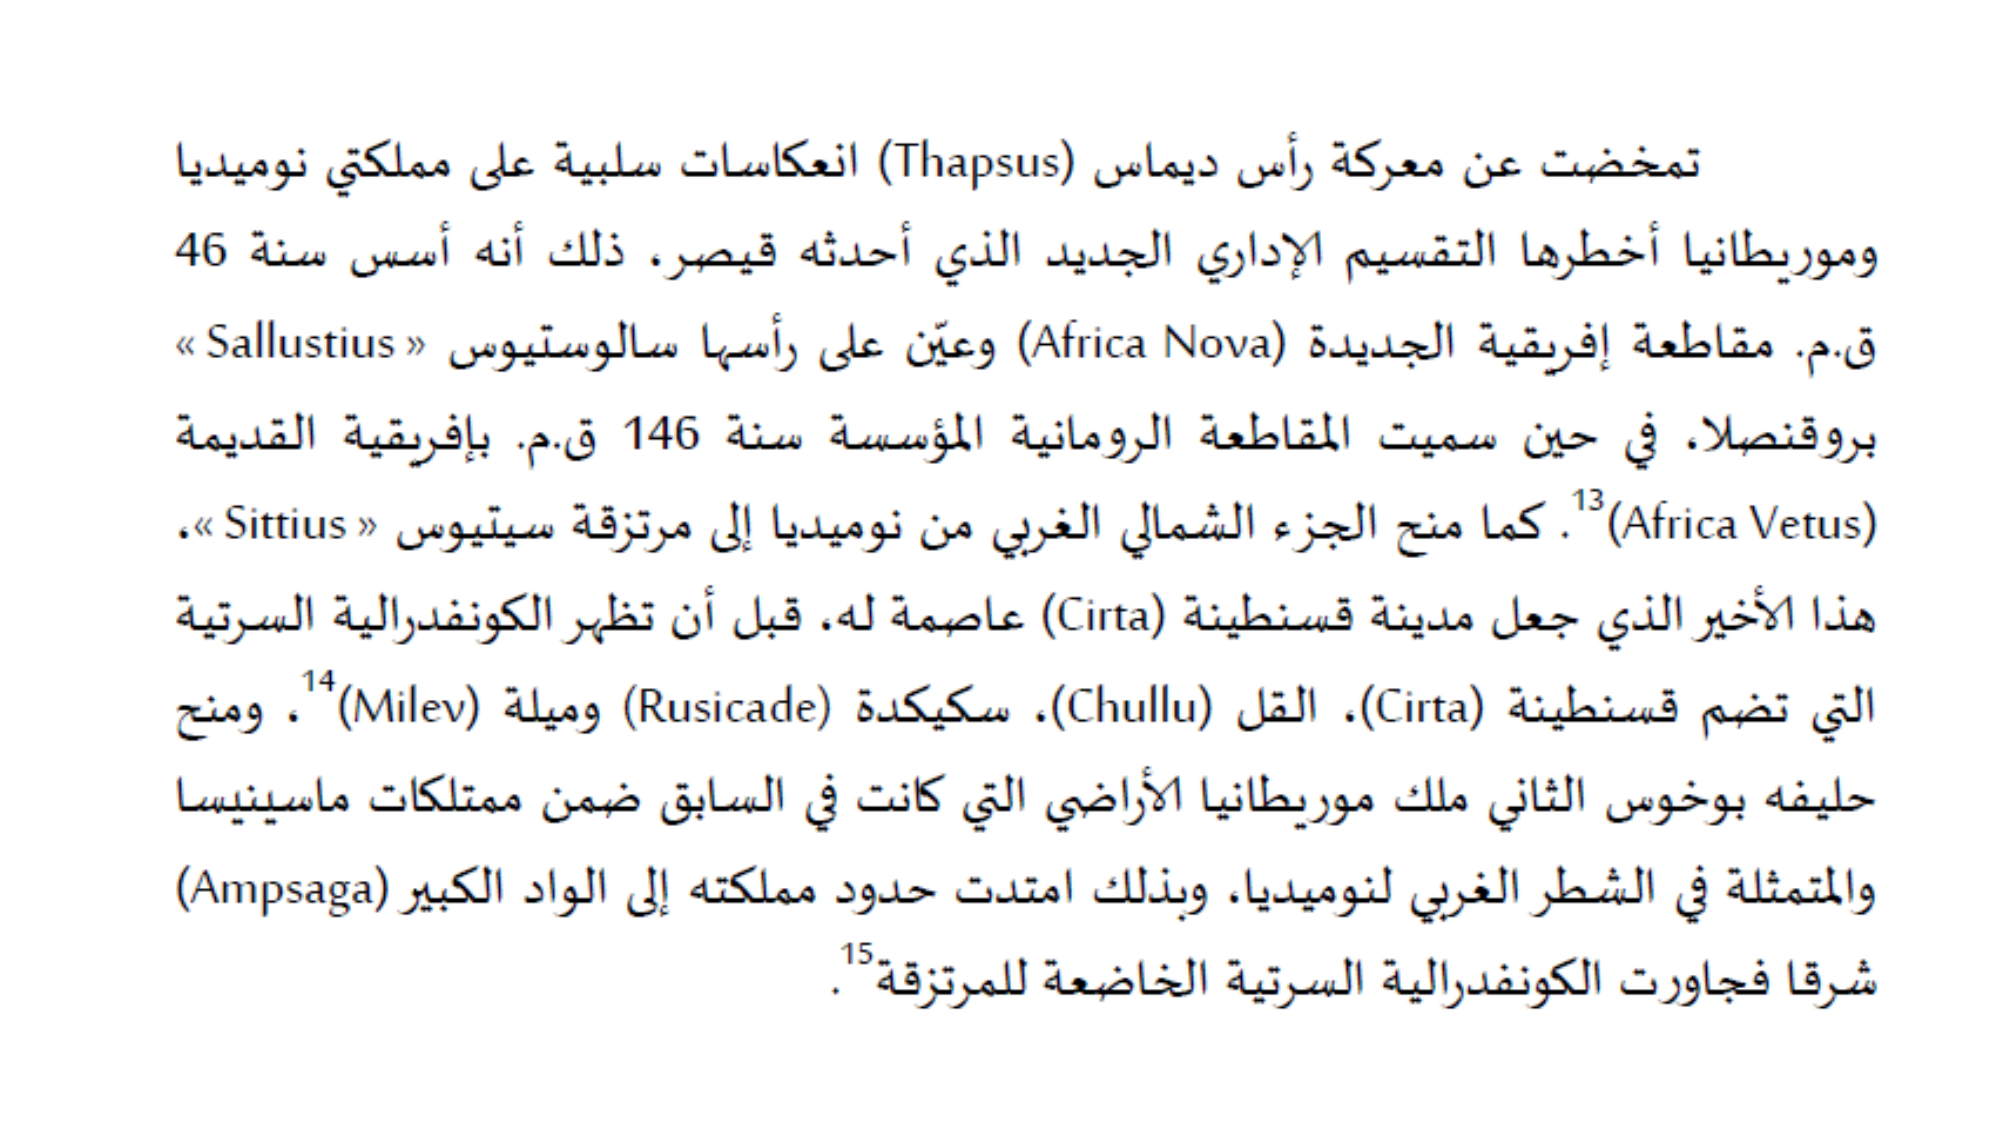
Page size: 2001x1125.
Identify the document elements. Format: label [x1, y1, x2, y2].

picture [121, 123, 1913, 1019]
